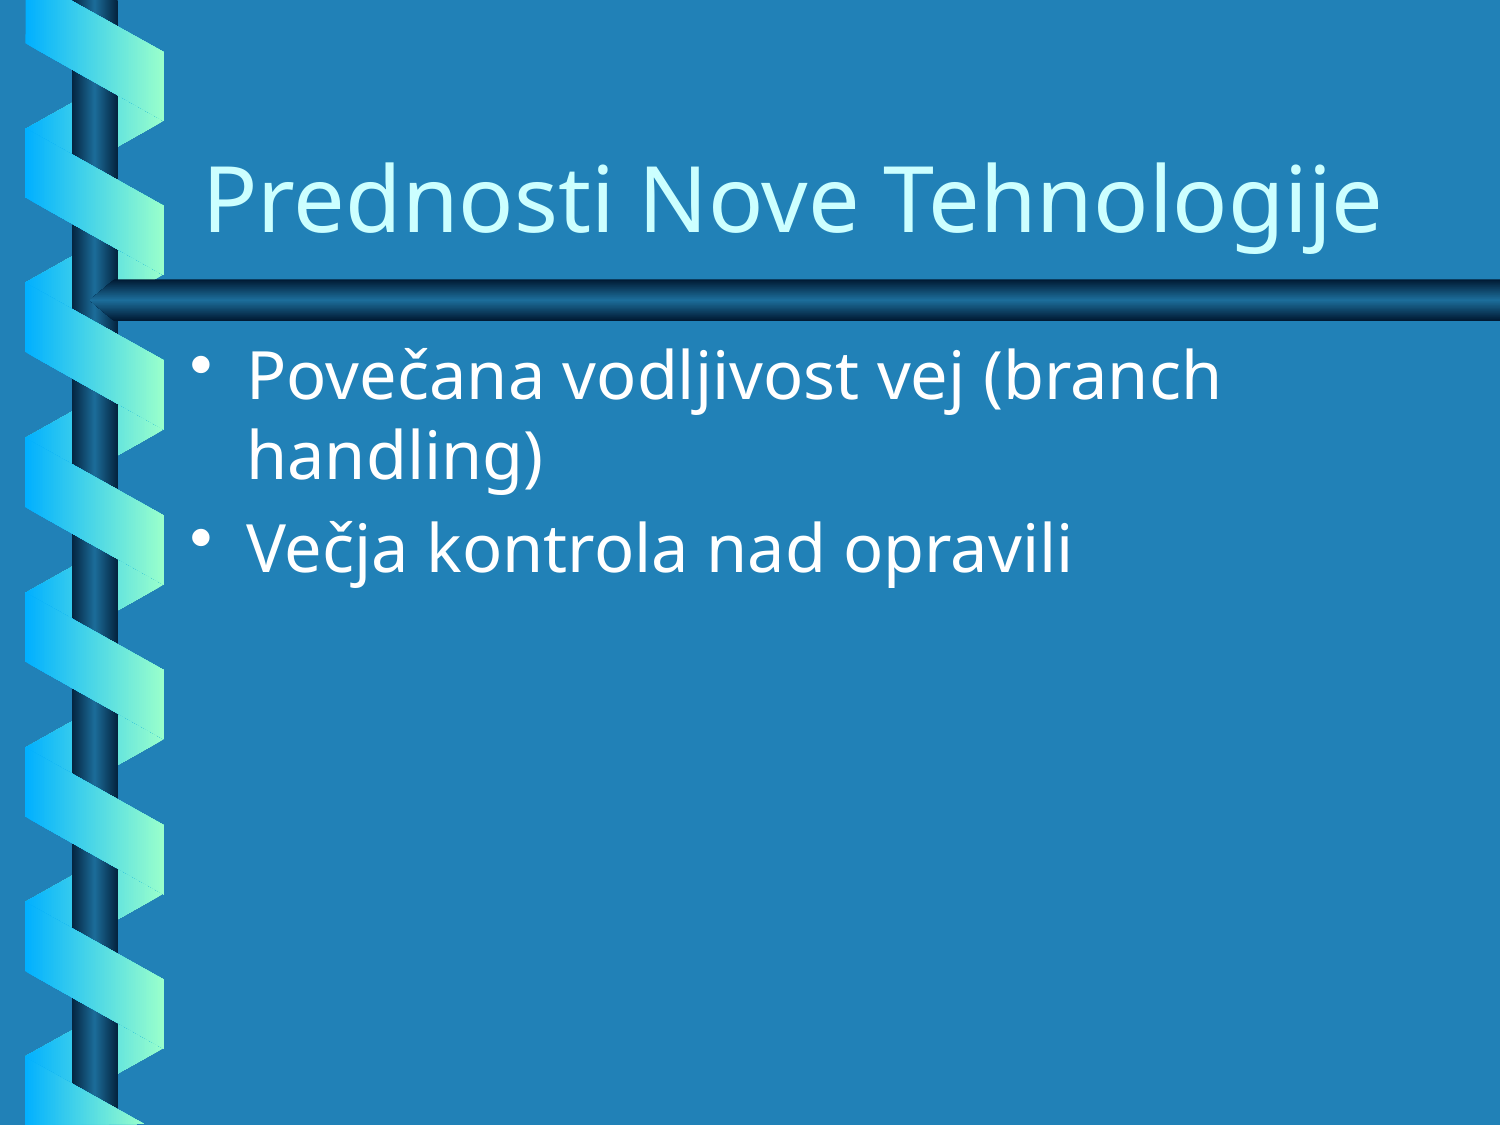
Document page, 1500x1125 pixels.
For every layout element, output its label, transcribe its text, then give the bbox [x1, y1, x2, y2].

title Prednosti Nove Tehnologije [187, 23, 1463, 259]
list Povečana vodljivost vej (branch handling) Večja kontrola nad opravili [174, 324, 1463, 1000]
